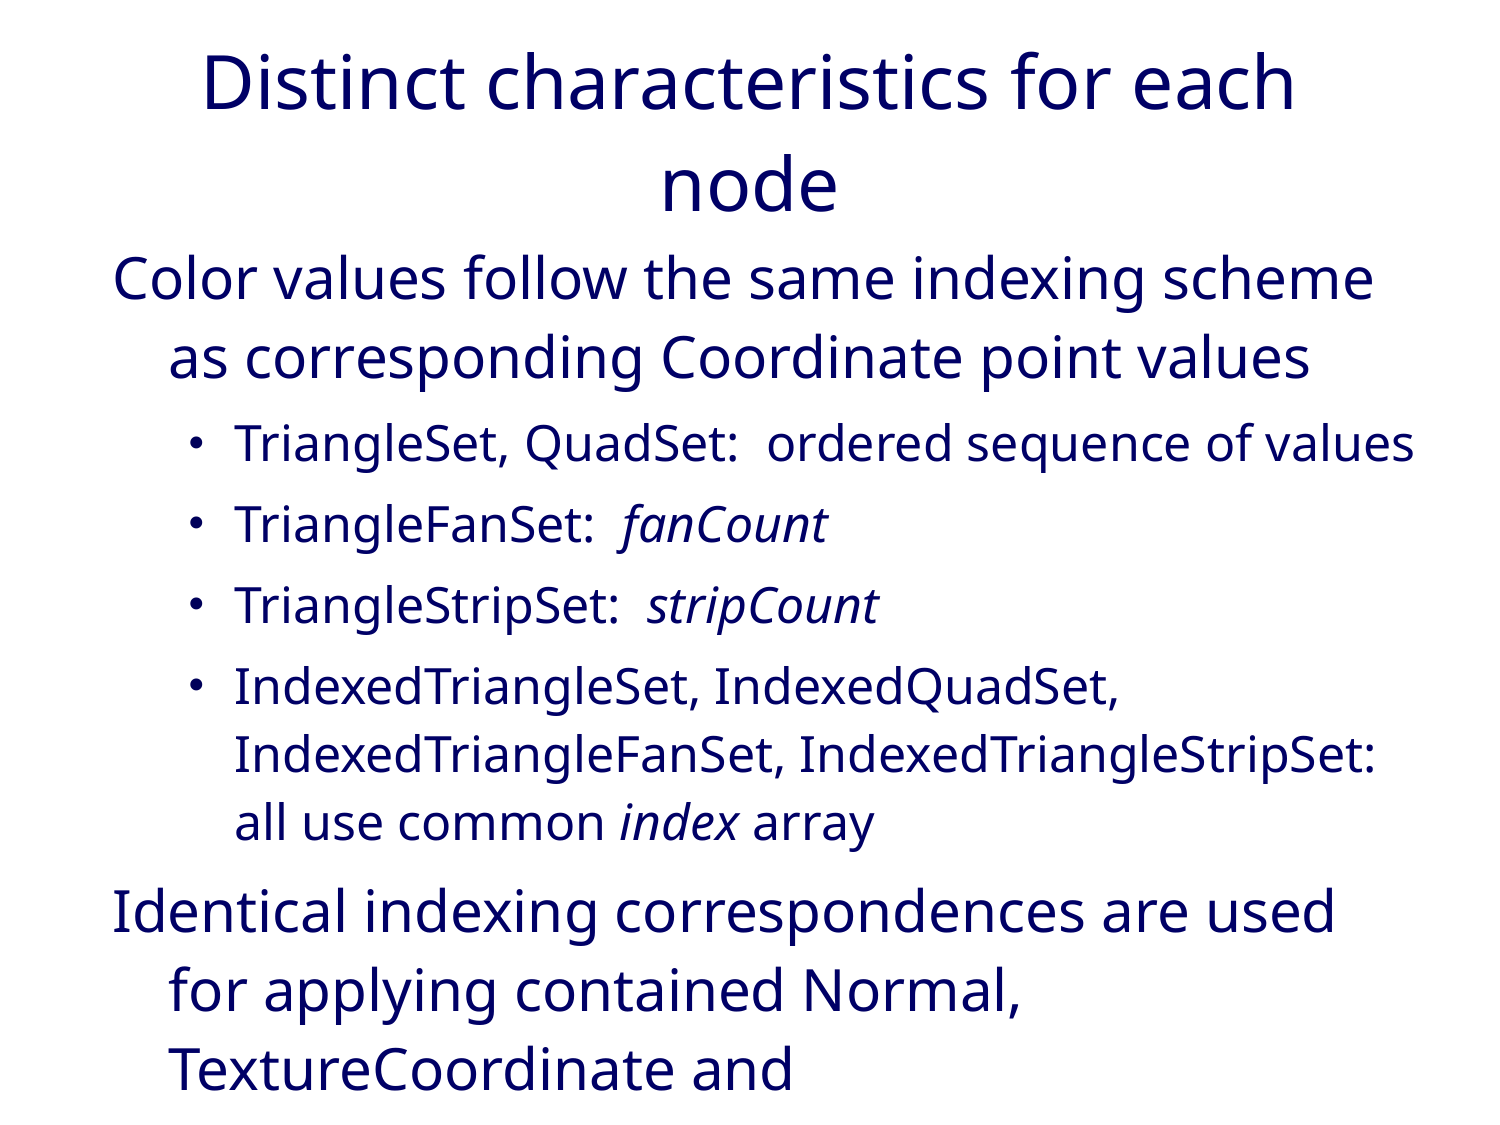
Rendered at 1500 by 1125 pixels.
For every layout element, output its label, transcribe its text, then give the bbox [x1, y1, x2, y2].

title Distinct characteristics for each node [112, 44, 1388, 218]
list Color values follow the same indexing scheme as corresponding Coordinate point values TriangleSet, QuadSet: ordered sequence of values TriangleFanSet: fanCount TriangleStripSet: stripCount IndexedTriangleSet, IndexedQuadSet, IndexedTriangleFanSet, IndexedTriangleStripSet: all use common index array Identical indexing correspondences are used for applying contained Normal, TextureCoordinate and TextureCoordinateGenerator node values No colorIndex, normalIndex, or texCoordIndex fields [112, 237, 1426, 1088]
